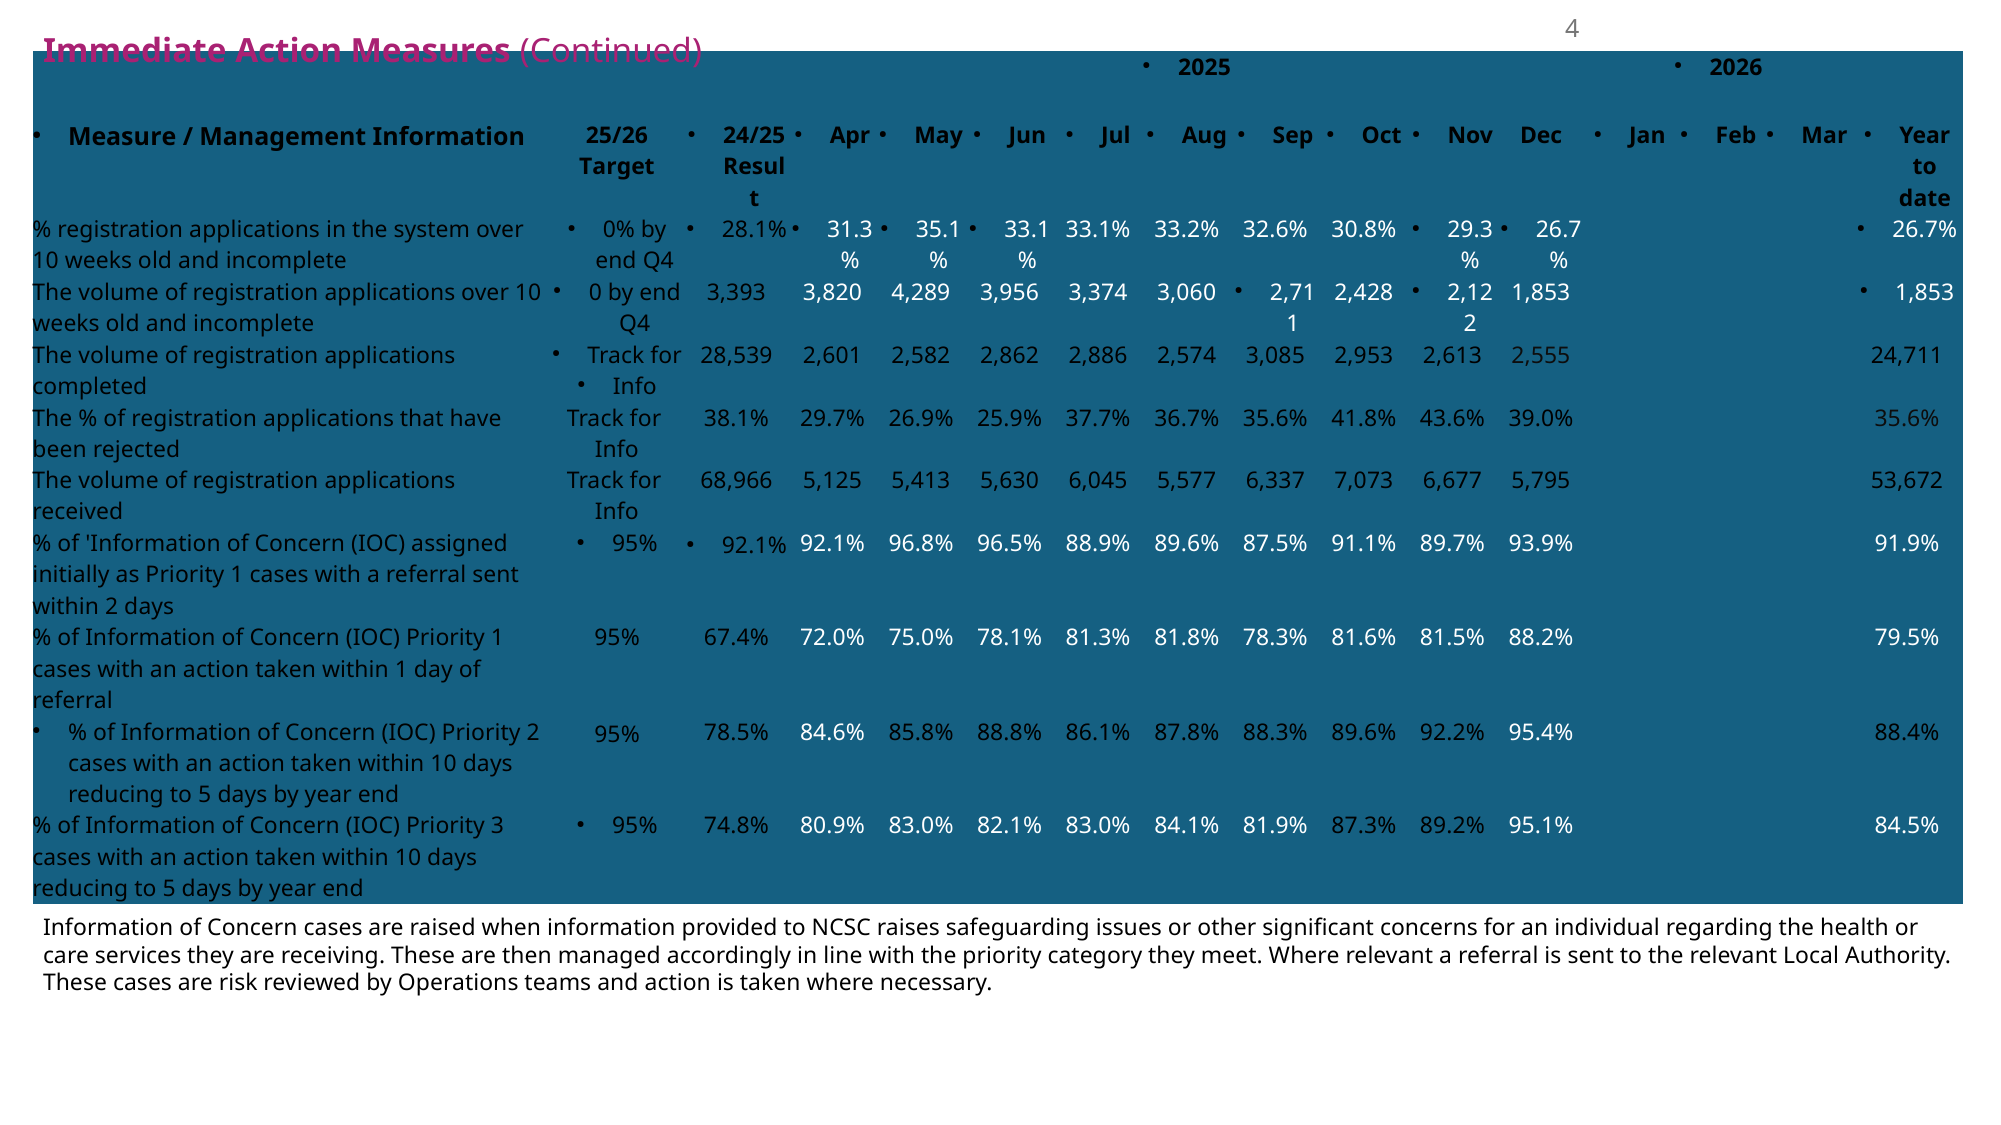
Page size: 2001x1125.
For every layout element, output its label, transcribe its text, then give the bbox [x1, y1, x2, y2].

table_cell 5,125 [788, 464, 877, 527]
table_cell [1763, 715, 1851, 810]
table_cell 37.7% [1054, 402, 1142, 464]
table_cell 88.4% [1851, 715, 1963, 810]
table_cell Track for Info [549, 402, 685, 464]
table_cell 95% [549, 715, 685, 810]
table_cell 6,045 [1054, 464, 1142, 527]
table_cell Aug [1142, 119, 1231, 213]
table_cell [1674, 810, 1763, 904]
table_cell 5,795 [1497, 464, 1585, 527]
table_cell 36.7% [1142, 402, 1231, 464]
table_cell 78.3% [1231, 621, 1320, 715]
table_cell 81.5% [1408, 621, 1497, 715]
table_cell Feb [1674, 119, 1763, 213]
table_cell 24,711 [1851, 339, 1963, 402]
table_cell 2,428 [1320, 276, 1408, 339]
table_cell 25/26 Target [549, 119, 685, 213]
table_cell 26.7% [1497, 213, 1585, 276]
table_cell 6,337 [1231, 464, 1320, 527]
table_cell Nov [1408, 119, 1497, 213]
table_cell [1585, 276, 1674, 339]
table_cell 25.9% [965, 402, 1054, 464]
table_cell 30.8% [1320, 213, 1408, 276]
table_cell Measure / Management Information [33, 119, 549, 213]
table_cell [1585, 621, 1674, 715]
table_header [1851, 60, 1963, 119]
table_cell 91.1% [1320, 527, 1408, 621]
table_cell 80.9% [788, 810, 877, 904]
table_cell 95.4% [1497, 715, 1585, 810]
table_cell 68,966 [685, 464, 788, 527]
table_cell 81.9% [1231, 810, 1320, 904]
table_header [685, 51, 788, 119]
table_cell [1763, 810, 1851, 904]
table_cell [1585, 339, 1674, 402]
table_cell [1674, 464, 1763, 527]
table_cell 3,374 [1054, 276, 1142, 339]
table_cell 83.0% [877, 810, 965, 904]
table_cell 29.3% [1408, 213, 1497, 276]
table_cell 3,060 [1142, 276, 1231, 339]
table_cell 35.1% [877, 213, 965, 276]
table_cell 2,122 [1408, 276, 1497, 339]
table_cell 35.6% [1851, 402, 1963, 464]
table_cell 82.1% [965, 810, 1054, 904]
table_cell 35.6% [1231, 402, 1320, 464]
table_cell 2,711 [1231, 276, 1320, 339]
table_cell [1763, 213, 1851, 276]
table_cell [1674, 715, 1763, 810]
table_cell 89.6% [1320, 715, 1408, 810]
table_cell 89.7% [1408, 527, 1497, 621]
table_cell [1585, 810, 1674, 904]
table_cell 3,393 [685, 276, 788, 339]
table_cell Track for Info [549, 339, 685, 402]
table_cell 78.1% [965, 621, 1054, 715]
table_cell 95% [549, 621, 685, 715]
table_cell 29.7% [788, 402, 877, 464]
table_header 2026 [1585, 60, 1851, 119]
table_cell Jul [1054, 119, 1142, 213]
slide_number 4 [1550, 0, 2000, 60]
table_cell 88.8% [965, 715, 1054, 810]
table_cell 3,956 [965, 276, 1054, 339]
table_cell 81.8% [1142, 621, 1231, 715]
table_cell Apr [788, 119, 877, 213]
table_cell 39.0% [1497, 402, 1585, 464]
table_cell 26.9% [877, 402, 965, 464]
table_cell % of 'Information of Concern (IOC) assigned initially as Priority 1 cases with a referral sent within 2 days [33, 527, 549, 621]
table_cell 84.1% [1142, 810, 1231, 904]
table_cell [1674, 621, 1763, 715]
table_cell 95% [549, 810, 685, 904]
table_cell Sep [1231, 119, 1320, 213]
table_cell The volume of registration applications received [33, 464, 549, 527]
table_cell 33.1% [1054, 213, 1142, 276]
table_cell 0 by end Q4 [549, 276, 685, 339]
table_cell 81.6% [1320, 621, 1408, 715]
table_cell 3,085 [1231, 339, 1320, 402]
table_cell 87.5% [1231, 527, 1320, 621]
table_cell 67.4% [685, 621, 788, 715]
table_cell 89.2% [1408, 810, 1497, 904]
table_cell 1,853 [1497, 276, 1585, 339]
table_cell 86.1% [1054, 715, 1142, 810]
table_cell 28.1% [685, 213, 788, 276]
table_cell [1763, 276, 1851, 339]
table_cell 87.3% [1320, 810, 1408, 904]
table_cell 2,555 [1497, 339, 1585, 402]
table_cell The volume of registration applications over 10 weeks old and incomplete [33, 276, 549, 339]
table_cell Oct [1320, 119, 1408, 213]
table_cell 88.3% [1231, 715, 1320, 810]
table_cell [1585, 464, 1674, 527]
table_cell [1585, 715, 1674, 810]
table_cell [1763, 527, 1851, 621]
table_cell 2,574 [1142, 339, 1231, 402]
table_cell [1763, 402, 1851, 464]
table_cell [1674, 402, 1763, 464]
table_cell % registration applications in the system over 10 weeks old and incomplete [33, 213, 549, 276]
table_header [33, 78, 549, 119]
table_cell 33.2% [1142, 213, 1231, 276]
title Immediate Action Measures (Continued) [28, 21, 758, 78]
table_cell 24/25 Result [685, 119, 788, 213]
table_cell 72.0% [788, 621, 877, 715]
table_cell 0% by end Q4 [549, 213, 685, 276]
table_cell 2,886 [1054, 339, 1142, 402]
table_cell 2,613 [1408, 339, 1497, 402]
table_cell 74.8% [685, 810, 788, 904]
table_cell % of Information of Concern (IOC) Priority 1 cases with an action taken within 1 day of referral [33, 621, 549, 715]
table_cell 33.1% [965, 213, 1054, 276]
table_cell 91.9% [1851, 527, 1963, 621]
table_cell 26.7% [1851, 213, 1963, 276]
table_cell % of Information of Concern (IOC) Priority 3 cases with an action taken within 10 days reducing to 5 days by year end [33, 810, 549, 904]
table_cell 53,672 [1851, 464, 1963, 527]
table_cell [1674, 339, 1763, 402]
table_cell 84.6% [788, 715, 877, 810]
table_cell 78.5% [685, 715, 788, 810]
table_cell 38.1% [685, 402, 788, 464]
table_cell 5,630 [965, 464, 1054, 527]
table_cell Dec [1497, 119, 1585, 213]
table_cell 5,577 [1142, 464, 1231, 527]
table_cell 7,073 [1320, 464, 1408, 527]
table_cell 31.3% [788, 213, 877, 276]
table_cell 2,953 [1320, 339, 1408, 402]
table_cell Year to date [1851, 119, 1963, 213]
table_cell [1674, 527, 1763, 621]
table_cell 2,582 [877, 339, 965, 402]
table_cell 85.8% [877, 715, 965, 810]
table_cell 32.6% [1231, 213, 1320, 276]
table_cell 95.1% [1497, 810, 1585, 904]
table_cell 41.8% [1320, 402, 1408, 464]
table_cell [1763, 464, 1851, 527]
table_cell [1763, 339, 1851, 402]
table_header 2025 [788, 51, 1585, 119]
table_cell [1585, 402, 1674, 464]
table_cell 96.8% [877, 527, 965, 621]
table_cell May [877, 119, 965, 213]
table_cell 3,820 [788, 276, 877, 339]
table_cell [1585, 213, 1674, 276]
table_cell 81.3% [1054, 621, 1142, 715]
table_cell 79.5% [1851, 621, 1963, 715]
table_cell Track for Info [549, 464, 685, 527]
table_cell [1585, 527, 1674, 621]
table_cell 5,413 [877, 464, 965, 527]
table_header [549, 78, 685, 119]
table_cell [1674, 276, 1763, 339]
table_cell 4,289 [877, 276, 965, 339]
table_cell 84.5% [1851, 810, 1963, 904]
table_cell The % of registration applications that have been rejected [33, 402, 549, 464]
table_cell 93.9% [1497, 527, 1585, 621]
table_cell 92.1% [788, 527, 877, 621]
table_cell The volume of registration applications completed [33, 339, 549, 402]
table_cell 96.5% [965, 527, 1054, 621]
table_cell 87.8% [1142, 715, 1231, 810]
table_cell 88.9% [1054, 527, 1142, 621]
table_cell 89.6% [1142, 527, 1231, 621]
table_cell 88.2% [1497, 621, 1585, 715]
table_cell 2,601 [788, 339, 877, 402]
table_cell 43.6% [1408, 402, 1497, 464]
table_cell 92.1% [685, 527, 788, 621]
table_cell Jun [965, 119, 1054, 213]
table_cell 28,539 [685, 339, 788, 402]
table_cell 6,677 [1408, 464, 1497, 527]
table_cell 83.0% [1054, 810, 1142, 904]
table_cell 95% [549, 527, 685, 621]
text_box Information of Concern cases are raised when information provided to NCSC raises safeguarding issues or other significant concerns for an individual regarding the health or care services they are receiving. These are then managed accordingly in line with the priority category they meet. Where relevant a referral is sent to the relevant Local Authority. These cases are risk reviewed by Operations teams and action is taken where necessary. [28, 905, 1973, 1004]
table_cell Jan [1585, 119, 1674, 213]
table_cell % of Information of Concern (IOC) Priority 2 cases with an action taken within 10 days reducing to 5 days by year end [33, 715, 549, 810]
table_cell 75.0% [877, 621, 965, 715]
table_cell [1674, 213, 1763, 276]
table_cell 92.2% [1408, 715, 1497, 810]
table_cell 1,853 [1851, 276, 1963, 339]
table_cell [1763, 621, 1851, 715]
table_cell 2,862 [965, 339, 1054, 402]
table_cell Mar [1763, 119, 1851, 213]
